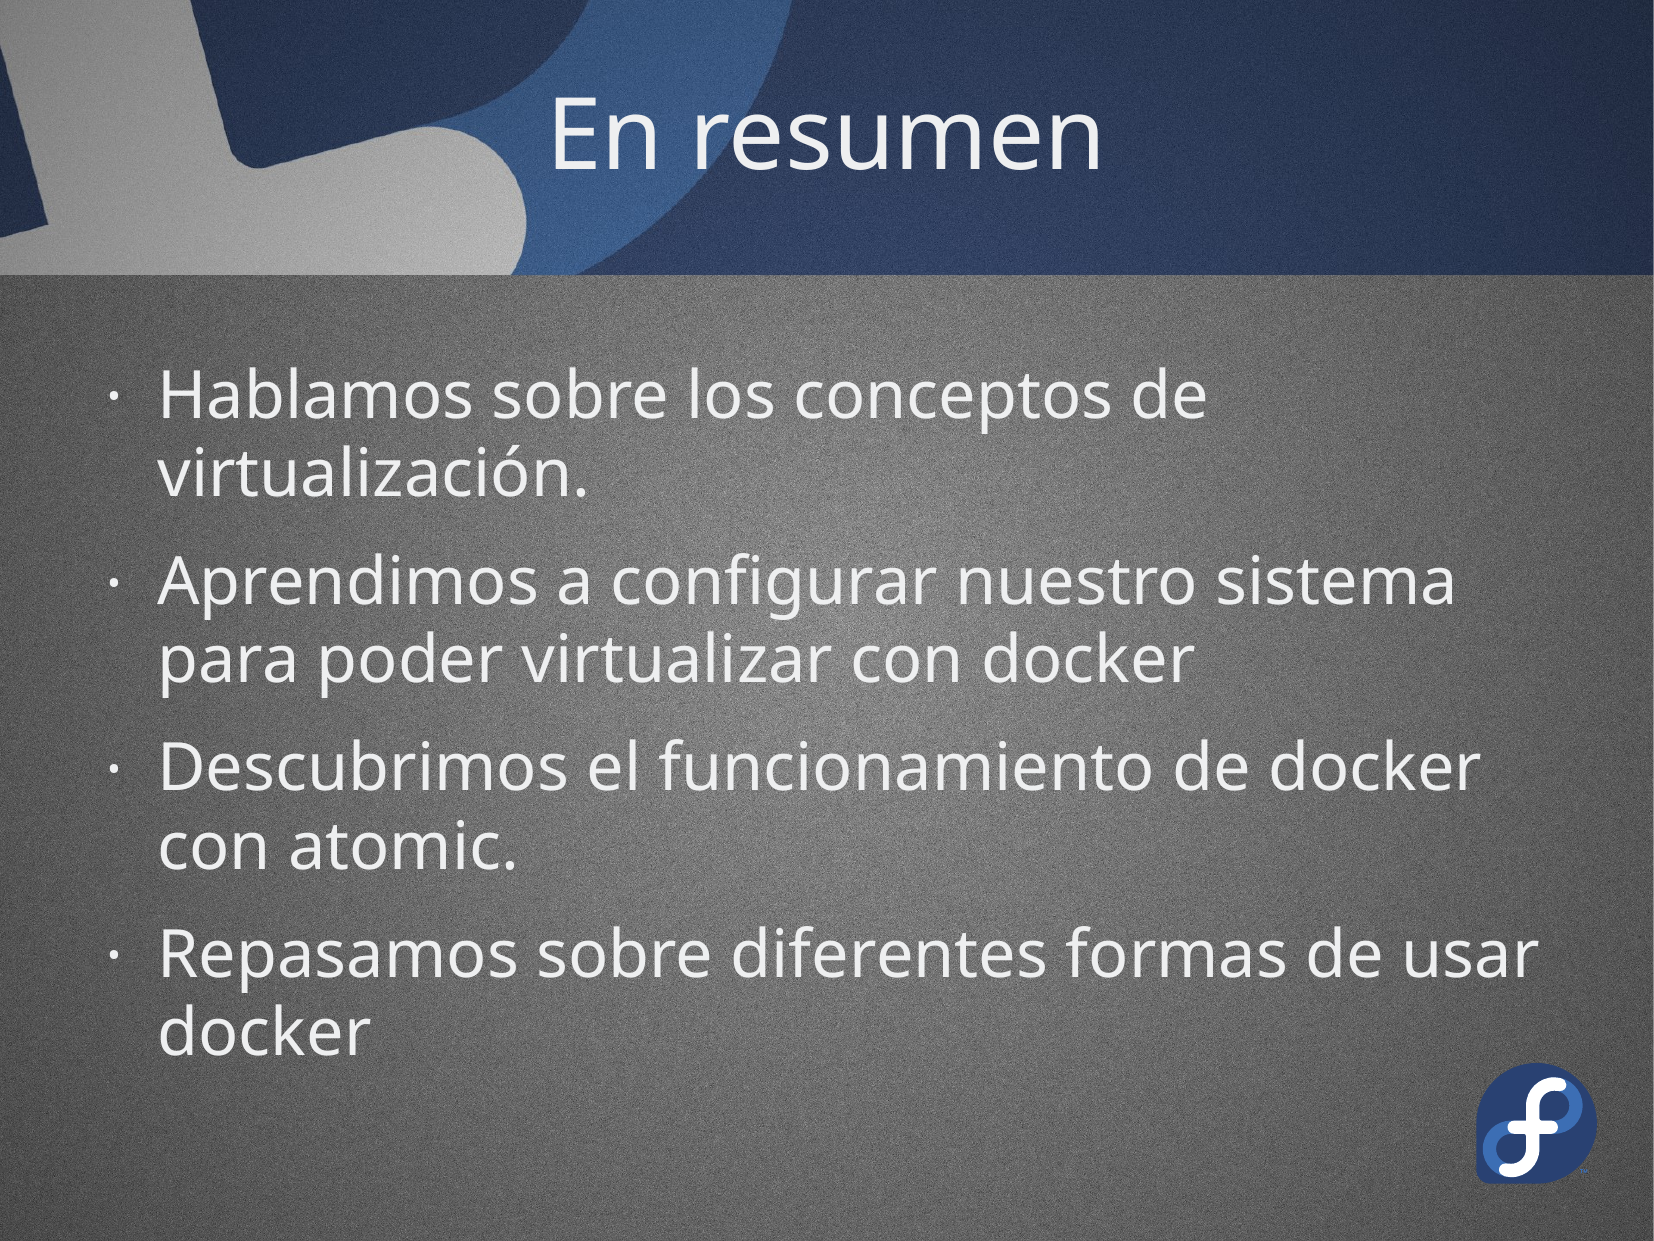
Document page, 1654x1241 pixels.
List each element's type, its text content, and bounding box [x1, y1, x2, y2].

text_box En resumen [88, 29, 1565, 237]
picture [0, 0, 1654, 1241]
text_box Hablamos sobre los conceptos de virtualización. Aprendimos a configurar nuestro sistema para poder virtualizar con docker Descubrimos el funcionamiento de docker con atomic. Repasamos sobre diferentes formas de usar docker [88, 354, 1565, 1064]
